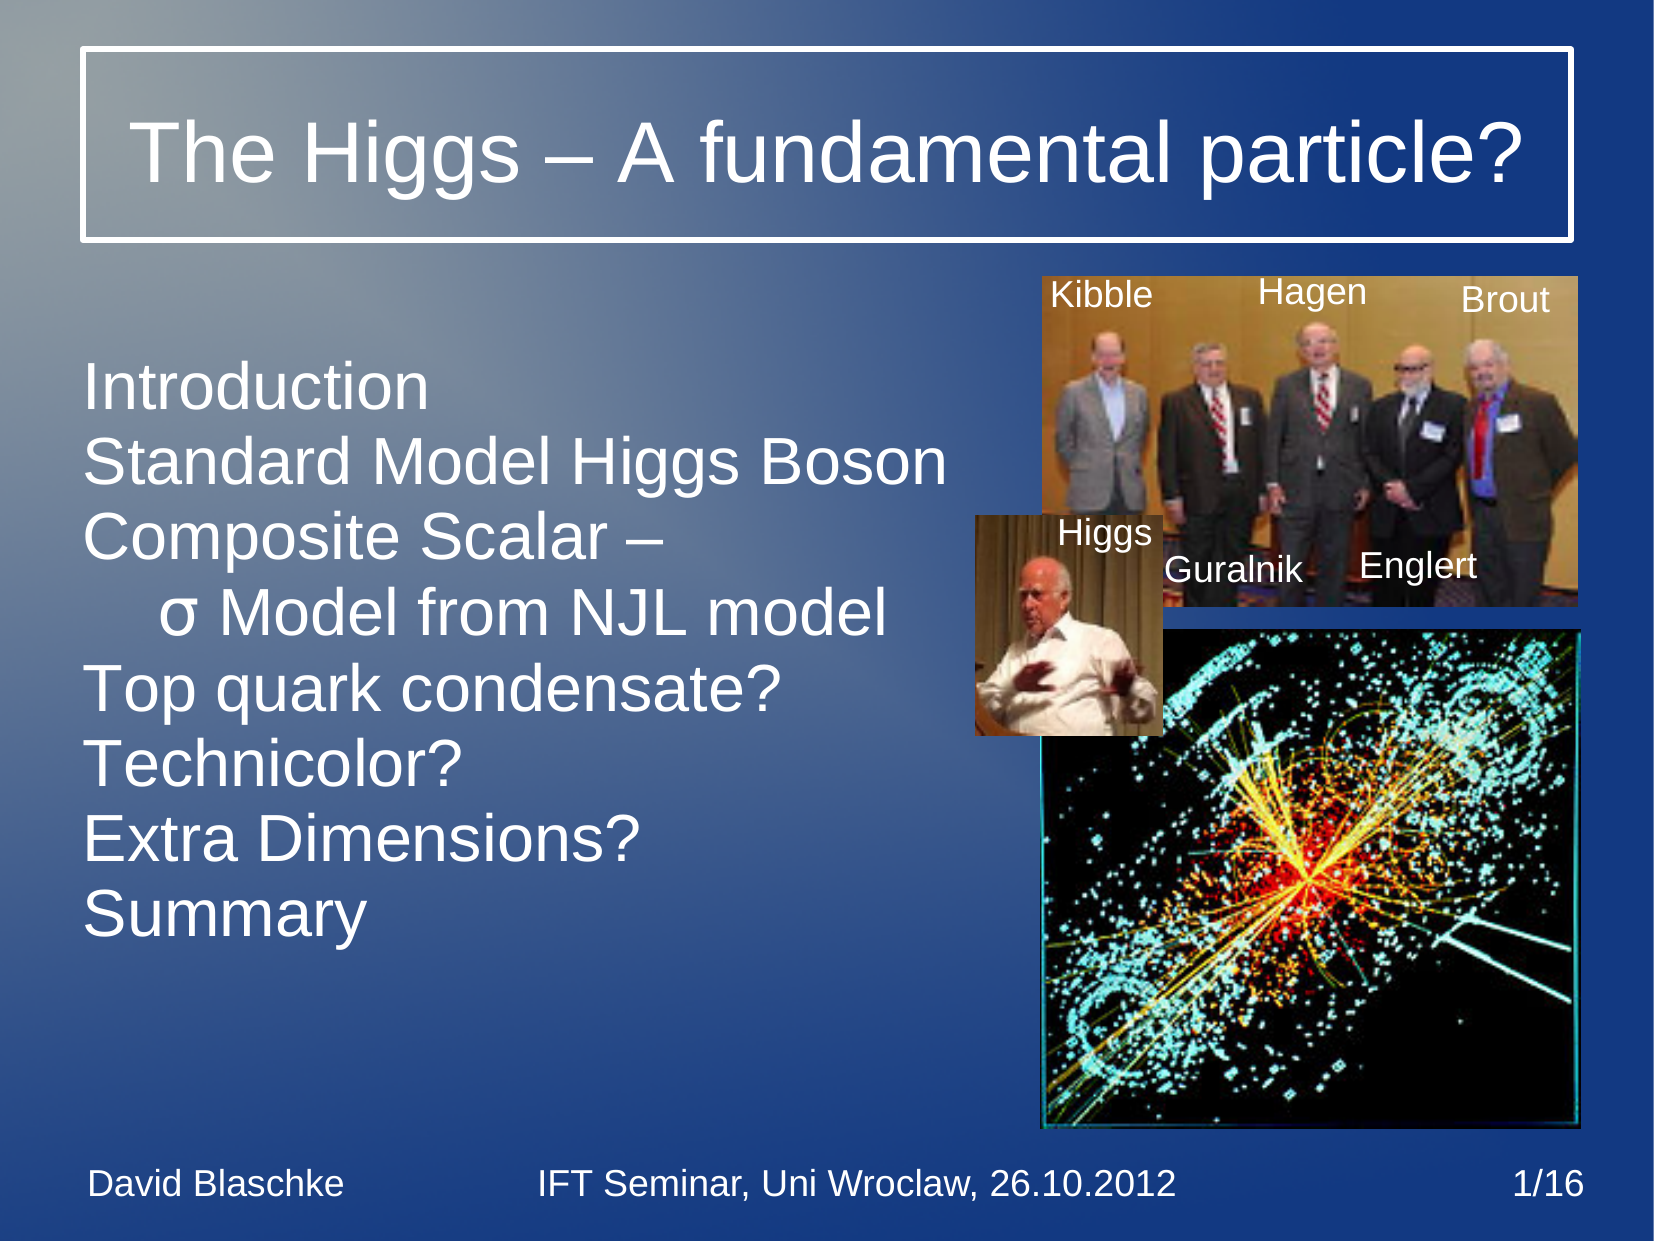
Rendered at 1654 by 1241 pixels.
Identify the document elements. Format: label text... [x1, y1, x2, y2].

picture [0, 0, 1654, 1241]
text_box Guralnik [1149, 541, 1319, 603]
text_box Englert [1344, 537, 1494, 599]
subtitle Introduction Standard Model Higgs Boson Composite Scalar – σ Model from NJL model Top quark condensate? Technicolor? Extra Dimensions? Summary [82, 290, 976, 1010]
text_box Brout [1445, 271, 1565, 333]
text_box Higgs [1042, 503, 1168, 565]
text_box David Blaschke IFT Seminar, Uni Wroclaw, 26.10.2012 1/16 [72, 1155, 1598, 1217]
text_box Kibble [1035, 265, 1169, 328]
title The Higgs – A fundamental particle? [86, 52, 1568, 237]
text_box Hagen [1242, 263, 1383, 325]
title The Higgs – A fundamental particle? [82, 243, 1571, 257]
